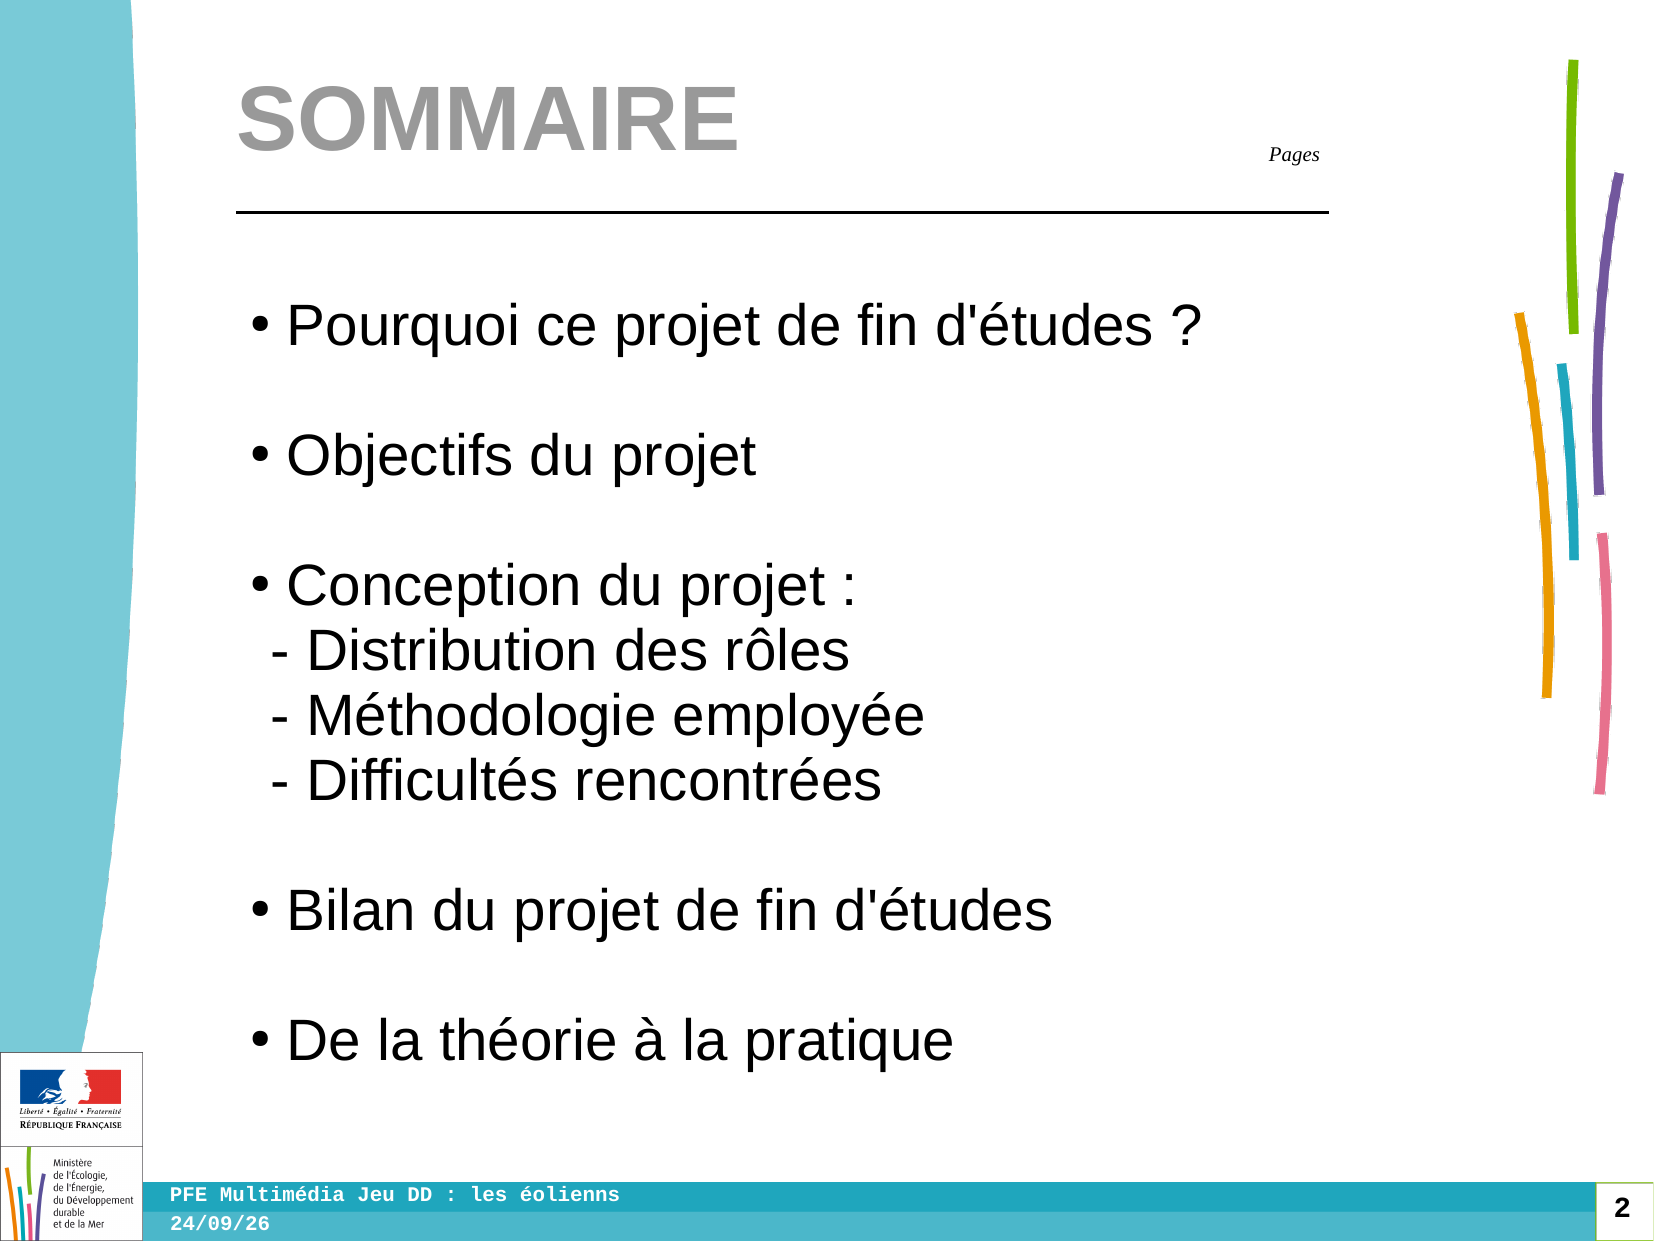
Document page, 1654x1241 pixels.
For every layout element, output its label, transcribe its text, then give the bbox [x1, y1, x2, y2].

text_box Pourquoi ce projet de fin d'études ? Objectifs du projet Conception du projet : - Distribution des rôles - Méthodologie employée - Difficultés rencontrées Bilan du projet de fin d'études De la théorie à la pratique [235, 220, 1257, 1078]
picture [0, 0, 1654, 1241]
title SOMMAIRE [236, 67, 1506, 171]
